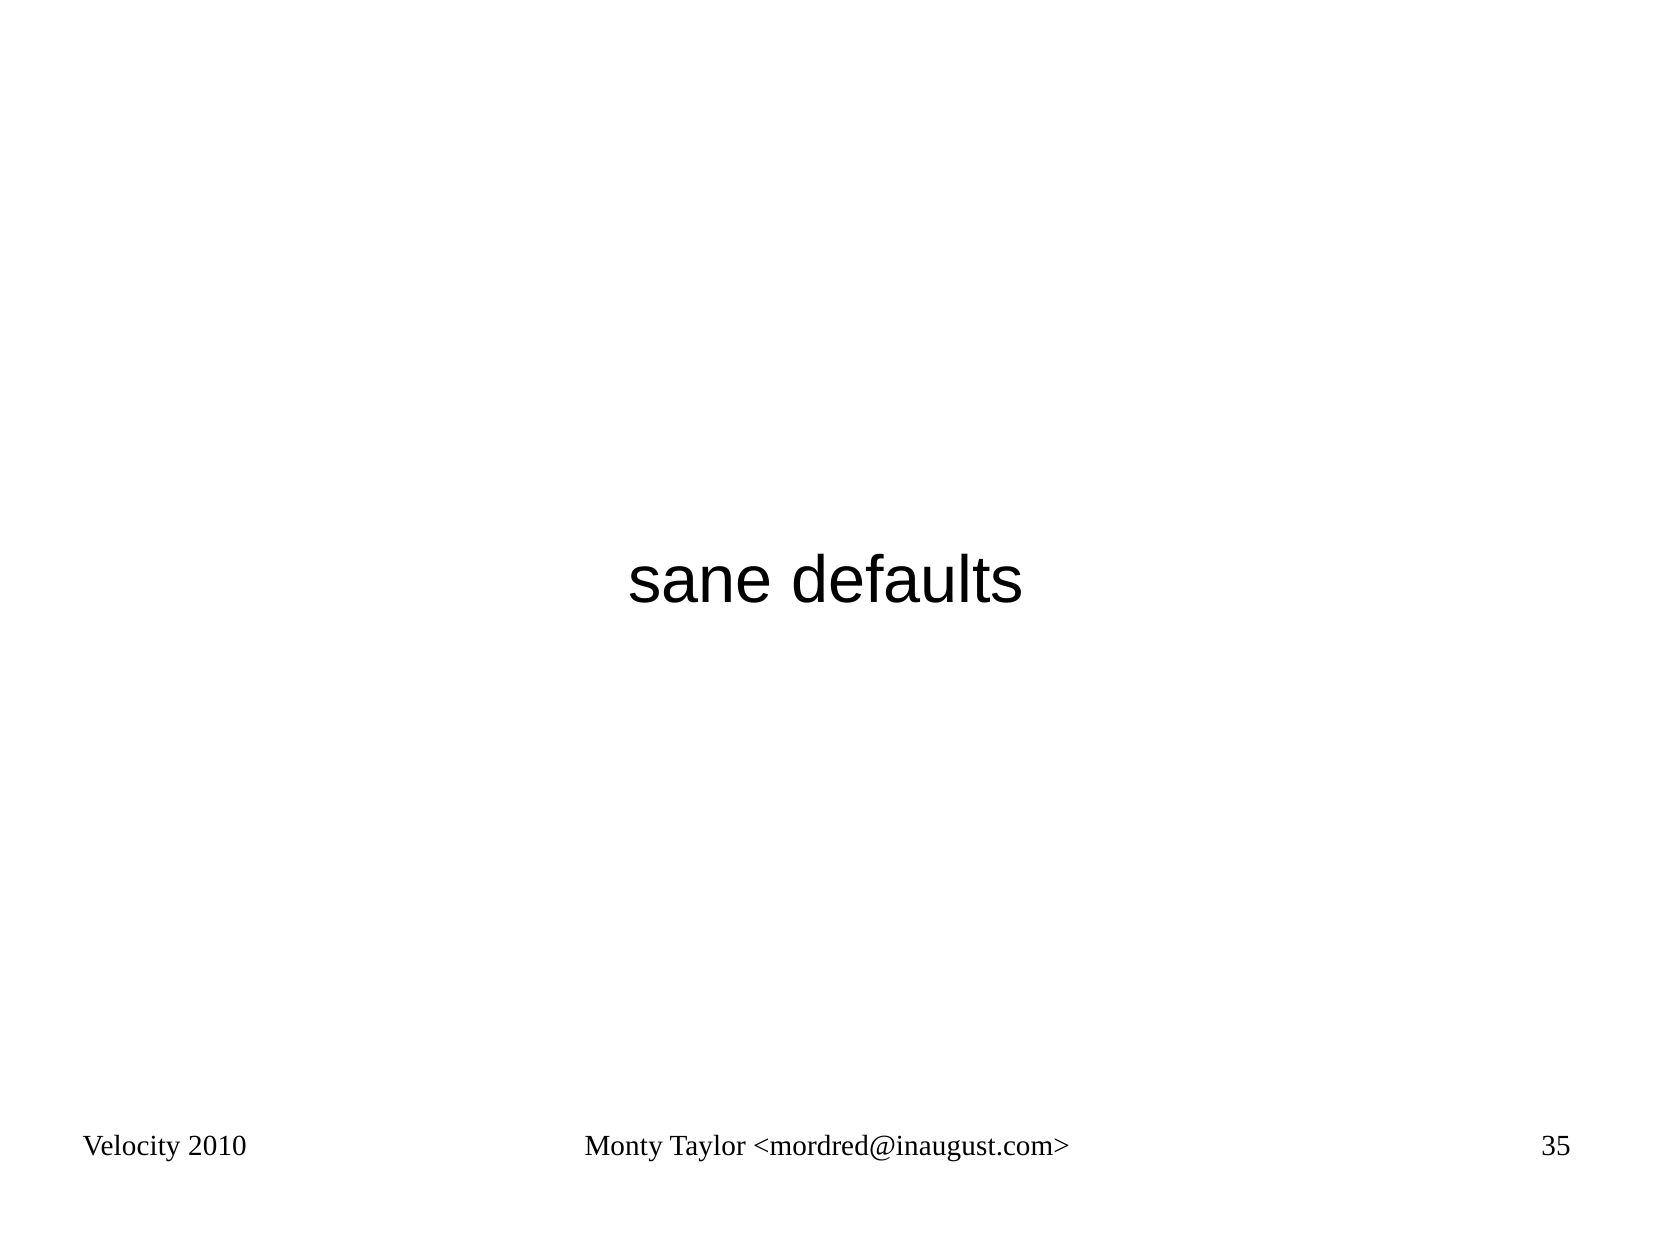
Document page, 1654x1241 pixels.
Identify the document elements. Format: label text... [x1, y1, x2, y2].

subtitle sane defaults [82, 56, 1571, 1102]
